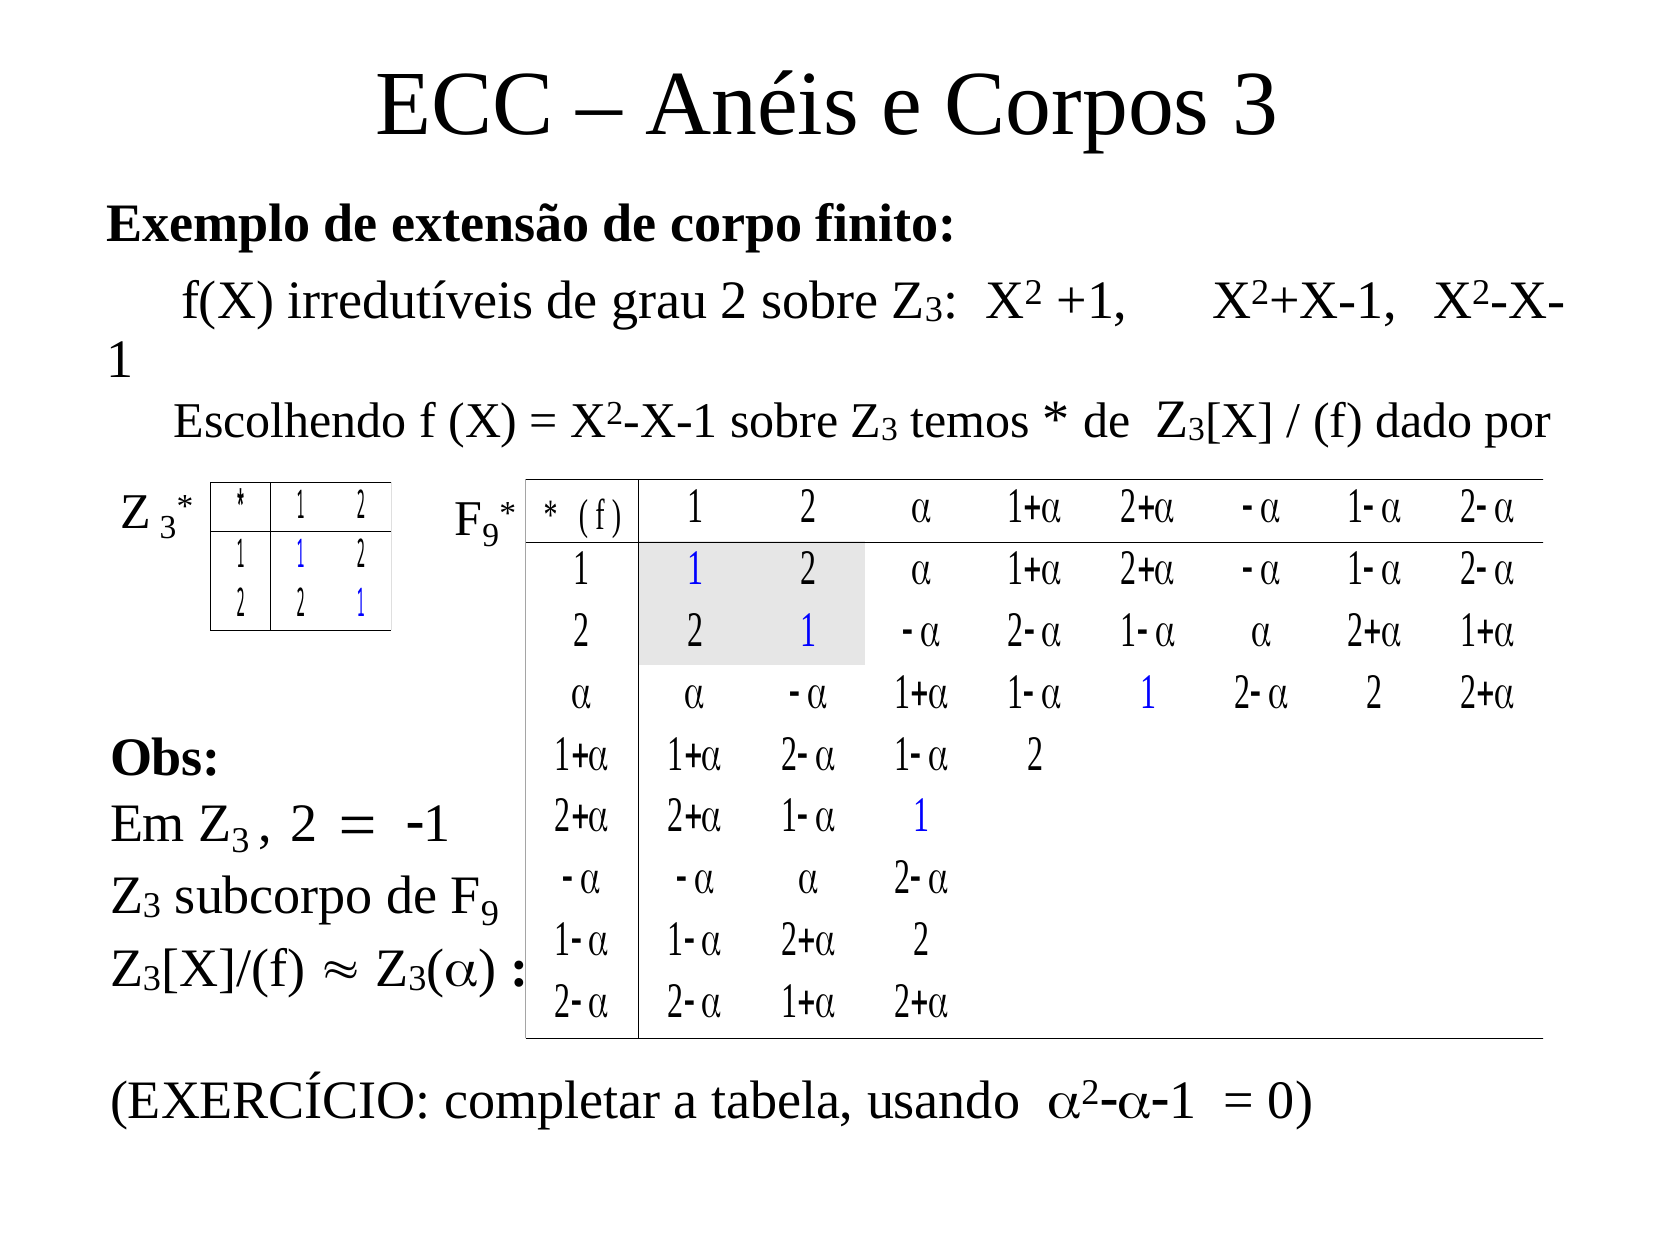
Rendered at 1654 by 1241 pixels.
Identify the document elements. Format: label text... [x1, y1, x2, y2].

title ECC – Anéis e Corpos 3 [121, 0, 1534, 208]
chart [525, 479, 1544, 1039]
text_box Obs: Em Z3 ,  Z3 subcorpo de F9 Z3[X]/(f)  Z3() : (EXERCÍCIO: completar a tabela, usando 2= 0) [109, 662, 1531, 1174]
text_box Z 3* [117, 483, 217, 580]
text_box Exemplo de extensão de corpo finito: f(X) irredutíveis de grau 2 sobre Z3: X2 +1, X2+X-1, X2-X-1 Escolhendo f (X) = X2-X-1 sobre Z3 temos * de Z3[X] / (f) dado por [106, 193, 1581, 487]
chart [210, 482, 392, 632]
text_box F9* [450, 491, 525, 587]
